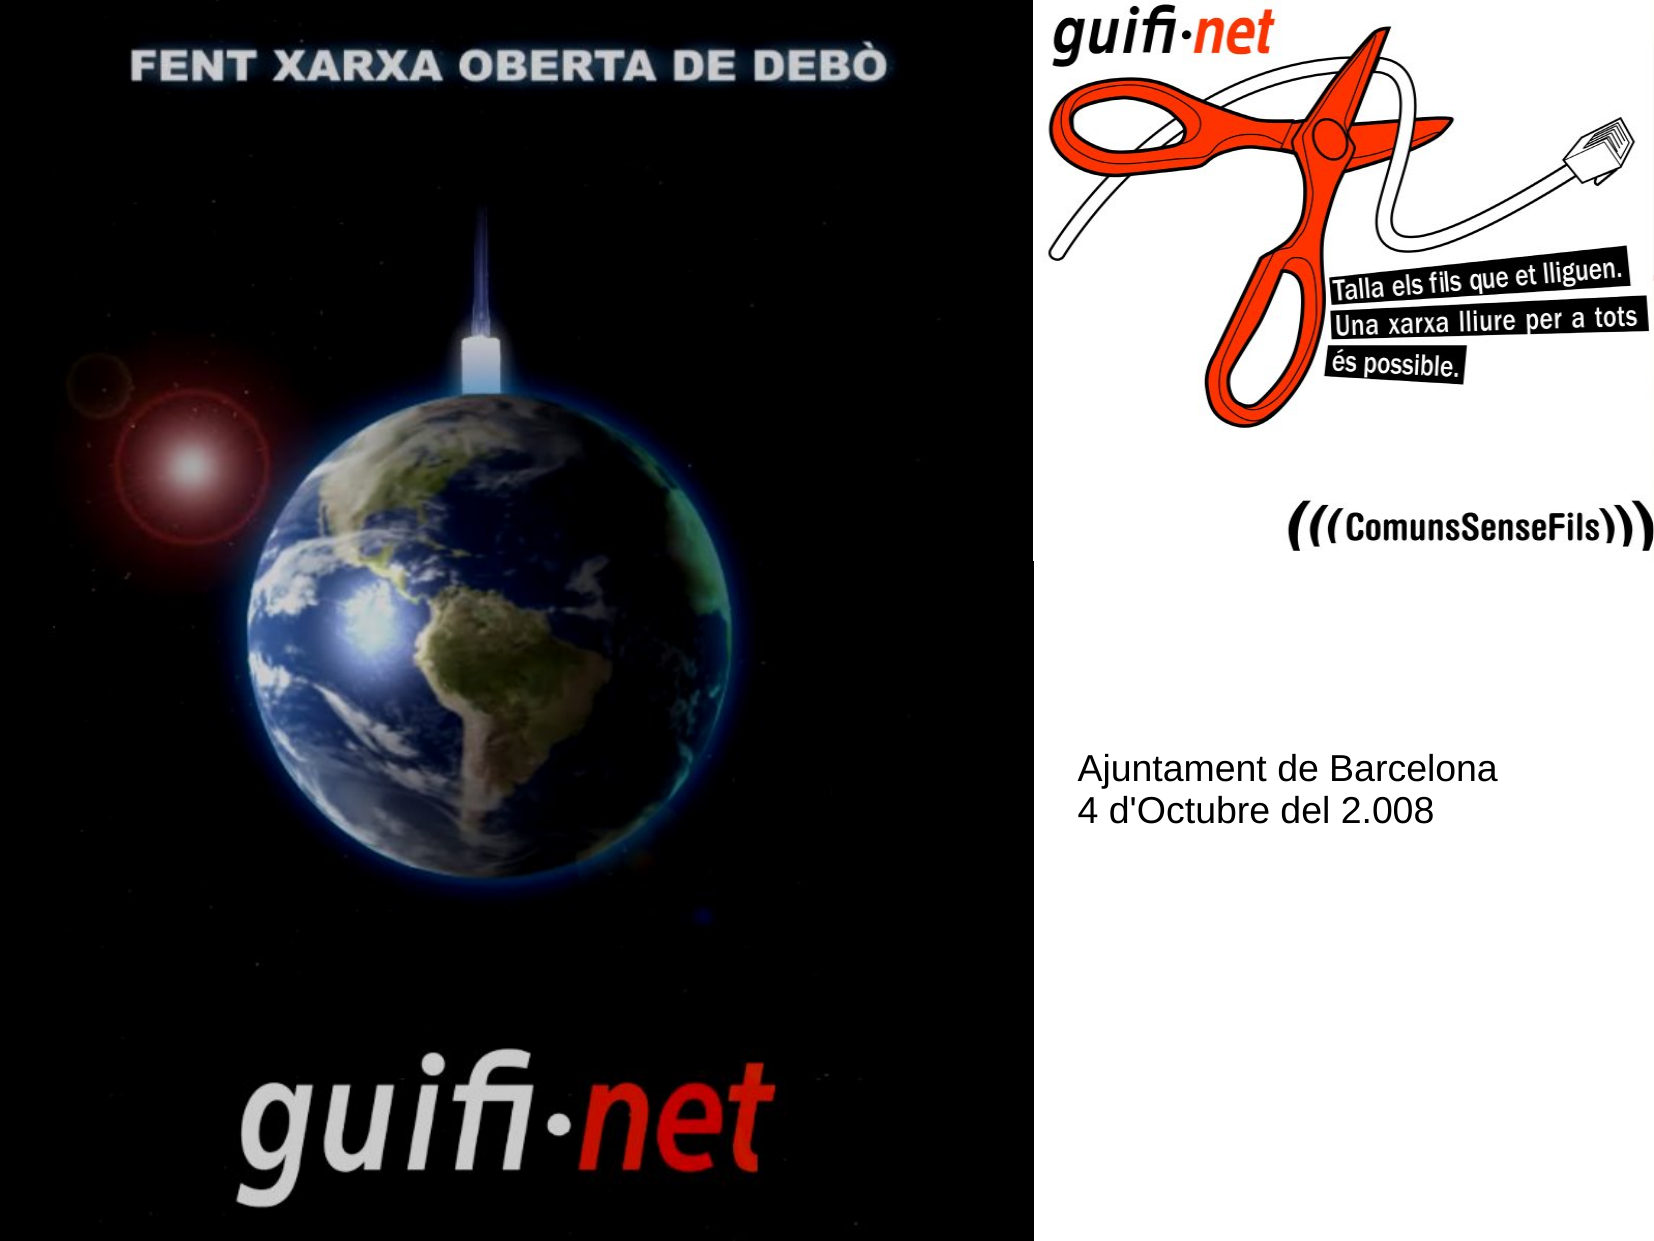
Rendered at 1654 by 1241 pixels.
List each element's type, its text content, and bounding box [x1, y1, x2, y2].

picture [0, 0, 1654, 1241]
text_box Ajuntament de Barcelona 4 d'Octubre del 2.008 [1062, 738, 1513, 837]
